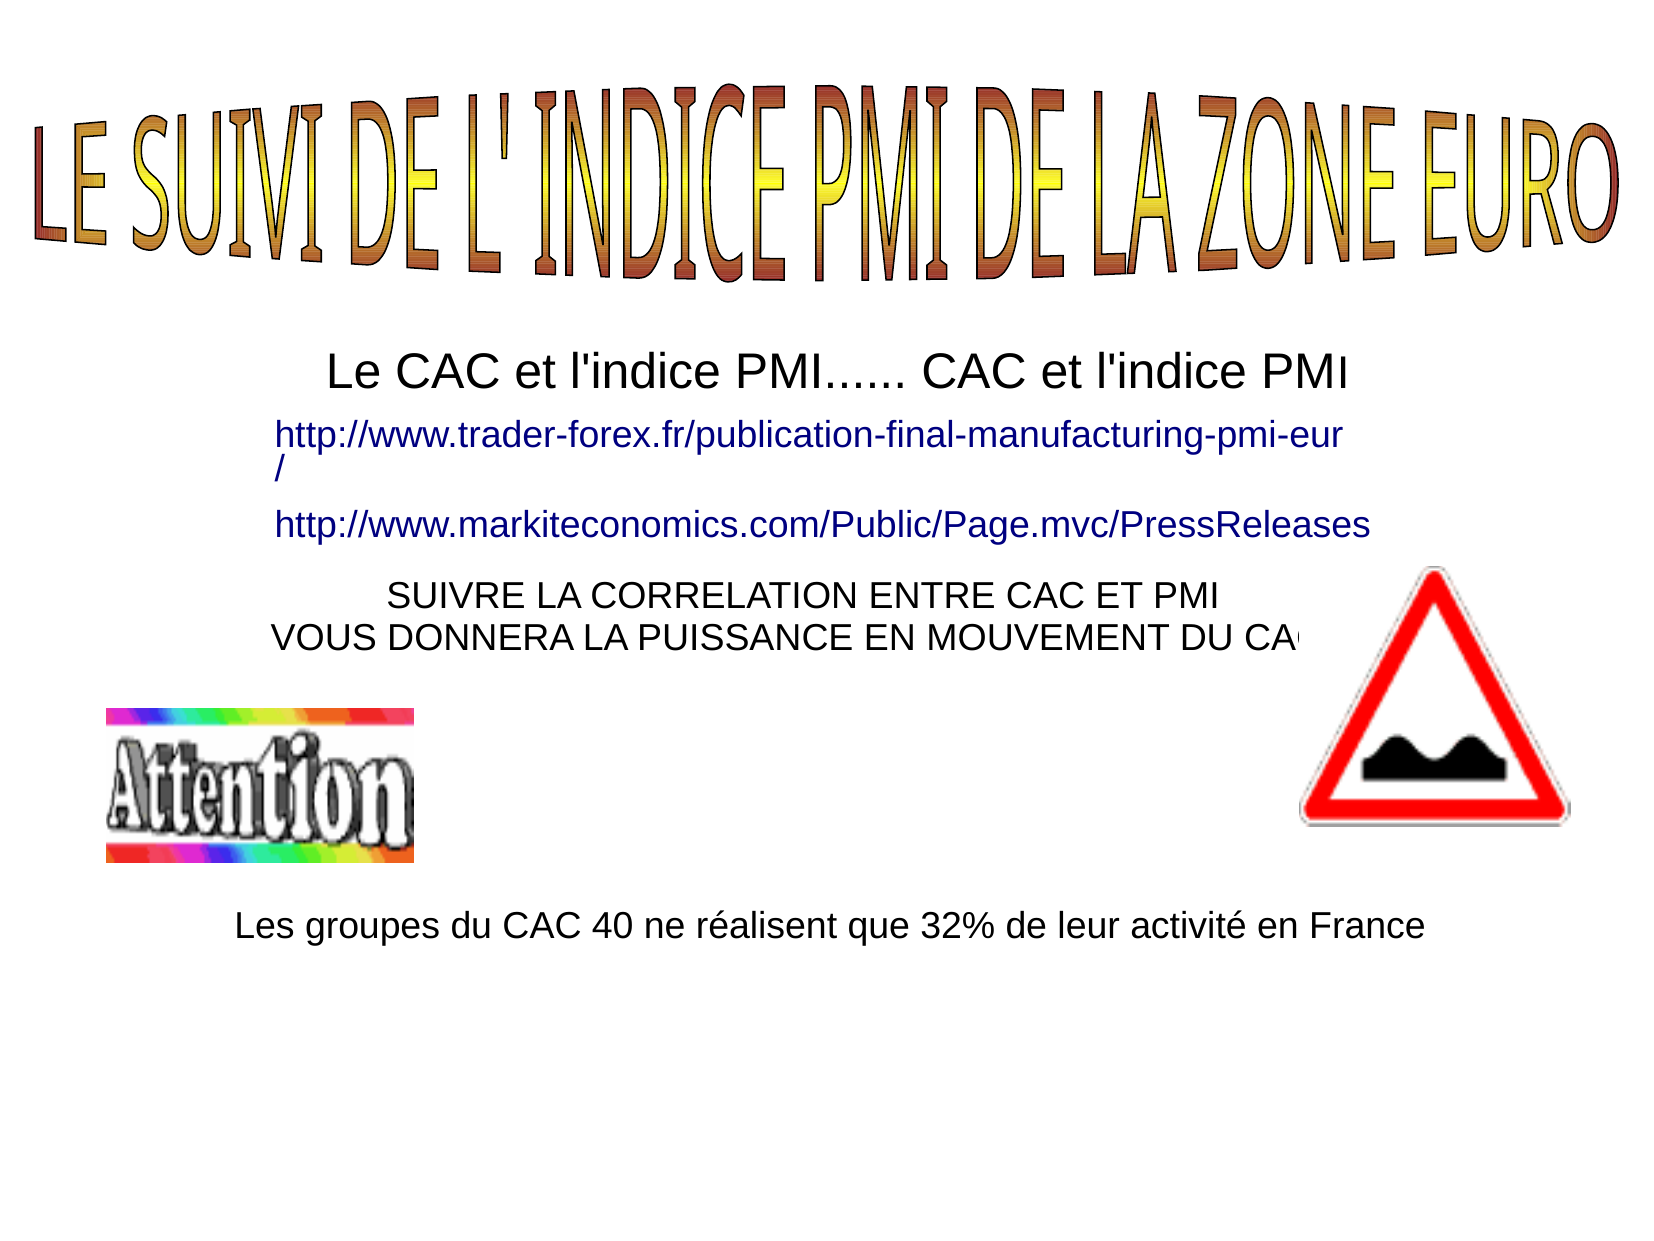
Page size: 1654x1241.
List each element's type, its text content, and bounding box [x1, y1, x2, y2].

text_box LE SUIVI DE L' INDICE PMI DE LA ZONE EURO [815, 85, 851, 281]
text_box LE SUIVI DE L' INDICE PMI DE LA ZONE EURO [1567, 123, 1619, 243]
text_box LE SUIVI DE L' INDICE PMI DE LA ZONE EURO [1243, 97, 1294, 269]
text_box LE SUIVI DE L' INDICE PMI DE LA ZONE EURO [675, 87, 695, 279]
text_box LE SUIVI DE L' INDICE PMI DE LA ZONE EURO [535, 91, 556, 275]
text_box SUIVRE LA CORRELATION ENTRE CAC ET PMI VOUS DONNERA LA PUISSANCE EN MOUVEMENT DU CAC [224, 566, 1299, 666]
text_box LE SUIVI DE L' INDICE PMI DE LA ZONE EURO [1032, 88, 1064, 278]
text_box LE SUIVI DE L' INDICE PMI DE LA ZONE EURO [1094, 91, 1126, 275]
text_box LE SUIVI DE L' INDICE PMI DE LA ZONE EURO [1127, 92, 1177, 274]
text_box LE SUIVI DE L' INDICE PMI DE LA ZONE EURO [1305, 102, 1349, 264]
text_box LE SUIVI DE L' INDICE PMI DE LA ZONE EURO [623, 88, 668, 279]
text_box LE SUIVI DE L' INDICE PMI DE LA ZONE EURO [1425, 111, 1456, 256]
text_box LE SUIVI DE L' INDICE PMI DE LA ZONE EURO [252, 105, 299, 260]
text_box LE SUIVI DE L' INDICE PMI DE LA ZONE EURO [977, 87, 1021, 279]
text_box LE SUIVI DE L' INDICE PMI DE LA ZONE EURO [178, 111, 221, 255]
text_box LE SUIVI DE L' INDICE PMI DE LA ZONE EURO [1467, 114, 1510, 252]
picture [106, 708, 414, 863]
picture [1299, 568, 1571, 827]
text_box Le CAC et l'indice PMI...... CAC et l'indice PMI [271, 335, 1418, 407]
text_box LE SUIVI DE L' INDICE PMI DE LA ZONE EURO [702, 84, 744, 282]
text_box LE SUIVI DE L' INDICE PMI DE LA ZONE EURO [862, 86, 917, 281]
text_box Les groupes du CAC 40 ne réalisent que 32% de leur activité en France [219, 897, 1441, 955]
text_box http://www.trader-forex.fr/publication-final-manufacturing-pmi-eur/ [259, 406, 1367, 496]
text_box LE SUIVI DE L' INDICE PMI DE LA ZONE EURO [407, 96, 438, 270]
text_box http://www.markiteconomics.com/Public/Page.mvc/PressReleases [259, 496, 1590, 568]
text_box LE SUIVI DE L' INDICE PMI DE LA ZONE EURO [1363, 106, 1394, 260]
text_box LE SUIVI DE L' INDICE PMI DE LA ZONE EURO [753, 86, 785, 281]
text_box LE SUIVI DE L' INDICE PMI DE LA ZONE EURO [133, 115, 169, 251]
text_box LE SUIVI DE L' INDICE PMI DE LA ZONE EURO [230, 109, 250, 258]
text_box LE SUIVI DE L' INDICE PMI DE LA ZONE EURO [1198, 95, 1237, 271]
text_box LE SUIVI DE L' INDICE PMI DE LA ZONE EURO [351, 101, 396, 265]
text_box LE SUIVI DE L' INDICE PMI DE LA ZONE EURO [469, 94, 500, 273]
text_box LE SUIVI DE L' INDICE PMI DE LA ZONE EURO [35, 127, 66, 242]
text_box LE SUIVI DE L' INDICE PMI DE LA ZONE EURO [565, 89, 610, 277]
text_box LE SUIVI DE L' INDICE PMI DE LA ZONE EURO [1523, 119, 1563, 247]
text_box LE SUIVI DE L' INDICE PMI DE LA ZONE EURO [926, 87, 947, 280]
text_box LE SUIVI DE L' INDICE PMI DE LA ZONE EURO [75, 121, 106, 245]
text_box LE SUIVI DE L' INDICE PMI DE LA ZONE EURO [301, 104, 322, 262]
